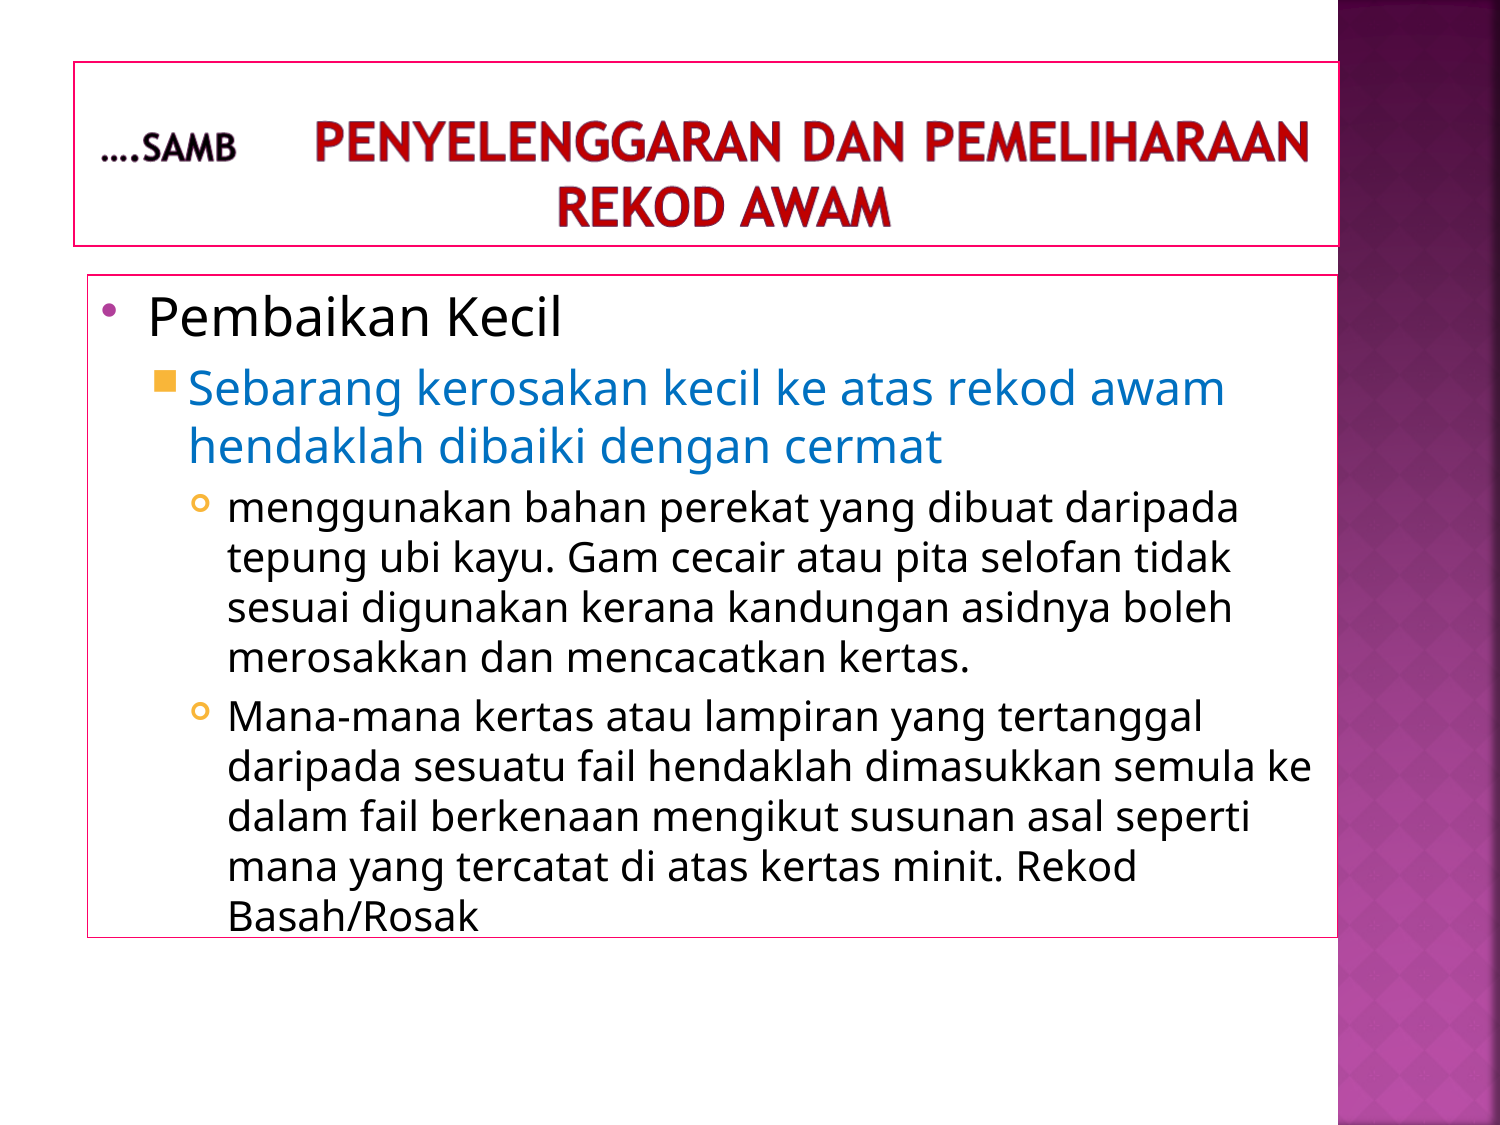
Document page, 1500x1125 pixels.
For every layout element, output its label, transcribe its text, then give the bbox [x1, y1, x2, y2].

picture [73, 0, 1500, 1125]
list Pembaikan Kecil Sebarang kerosakan kecil ke atas rekod awam hendaklah dibaiki dengan cermat menggunakan bahan perekat yang dibuat daripada tepung ubi kayu. Gam cecair atau pita selofan tidak sesuai digunakan kerana kandungan asidnya boleh merosakkan dan mencacatkan kertas. Mana-mana kertas atau lampiran yang tertanggal daripada sesuatu fail hendaklah dimasukkan semula ke dalam fail berkenaan mengikut susunan asal seperti mana yang tercatat di atas kertas minit. Rekod Basah/Rosak [87, 275, 1338, 938]
